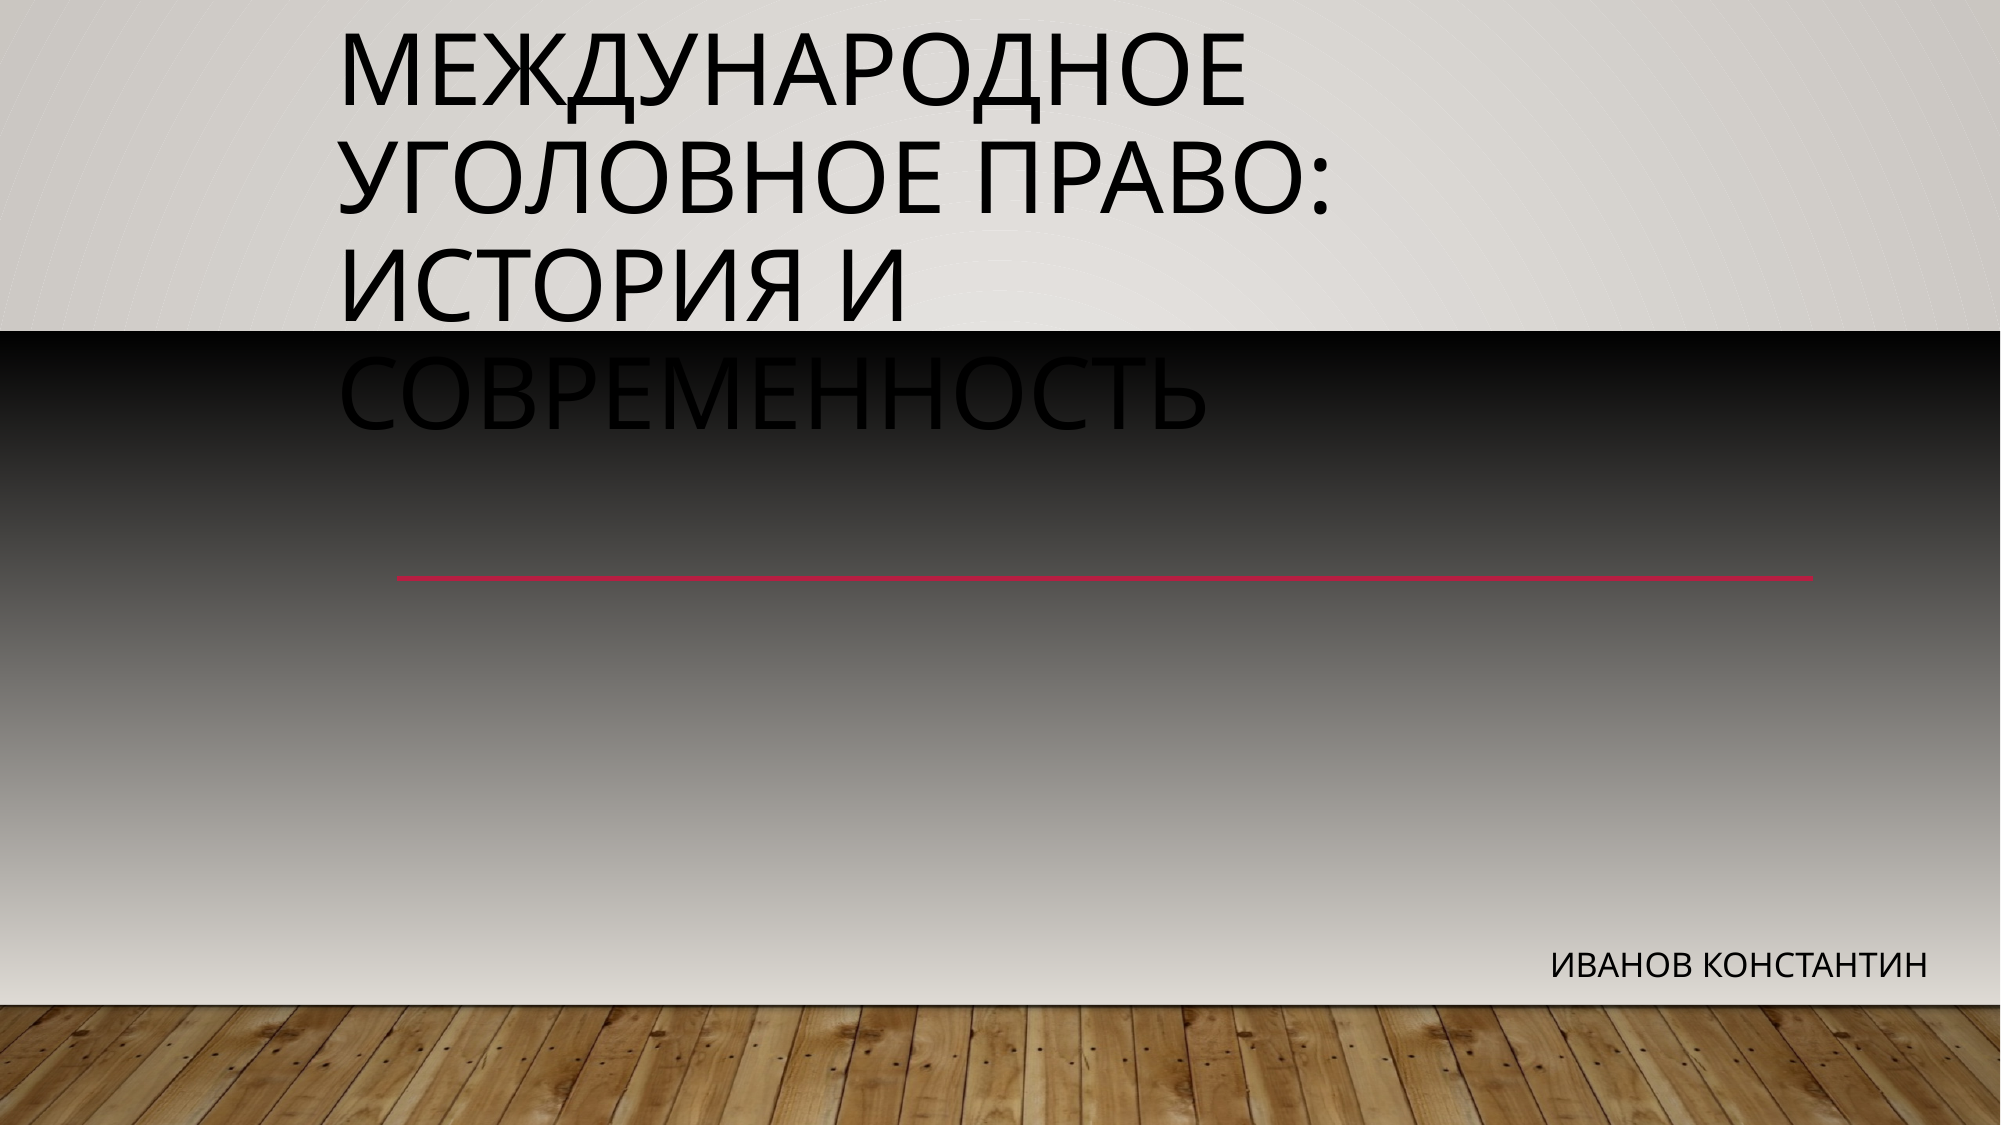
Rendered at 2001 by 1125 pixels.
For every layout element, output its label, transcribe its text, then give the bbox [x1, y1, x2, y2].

title Международное уголовное право: история и современность [321, 10, 1814, 451]
subtitle Иванов Константин [1534, 924, 2000, 1000]
